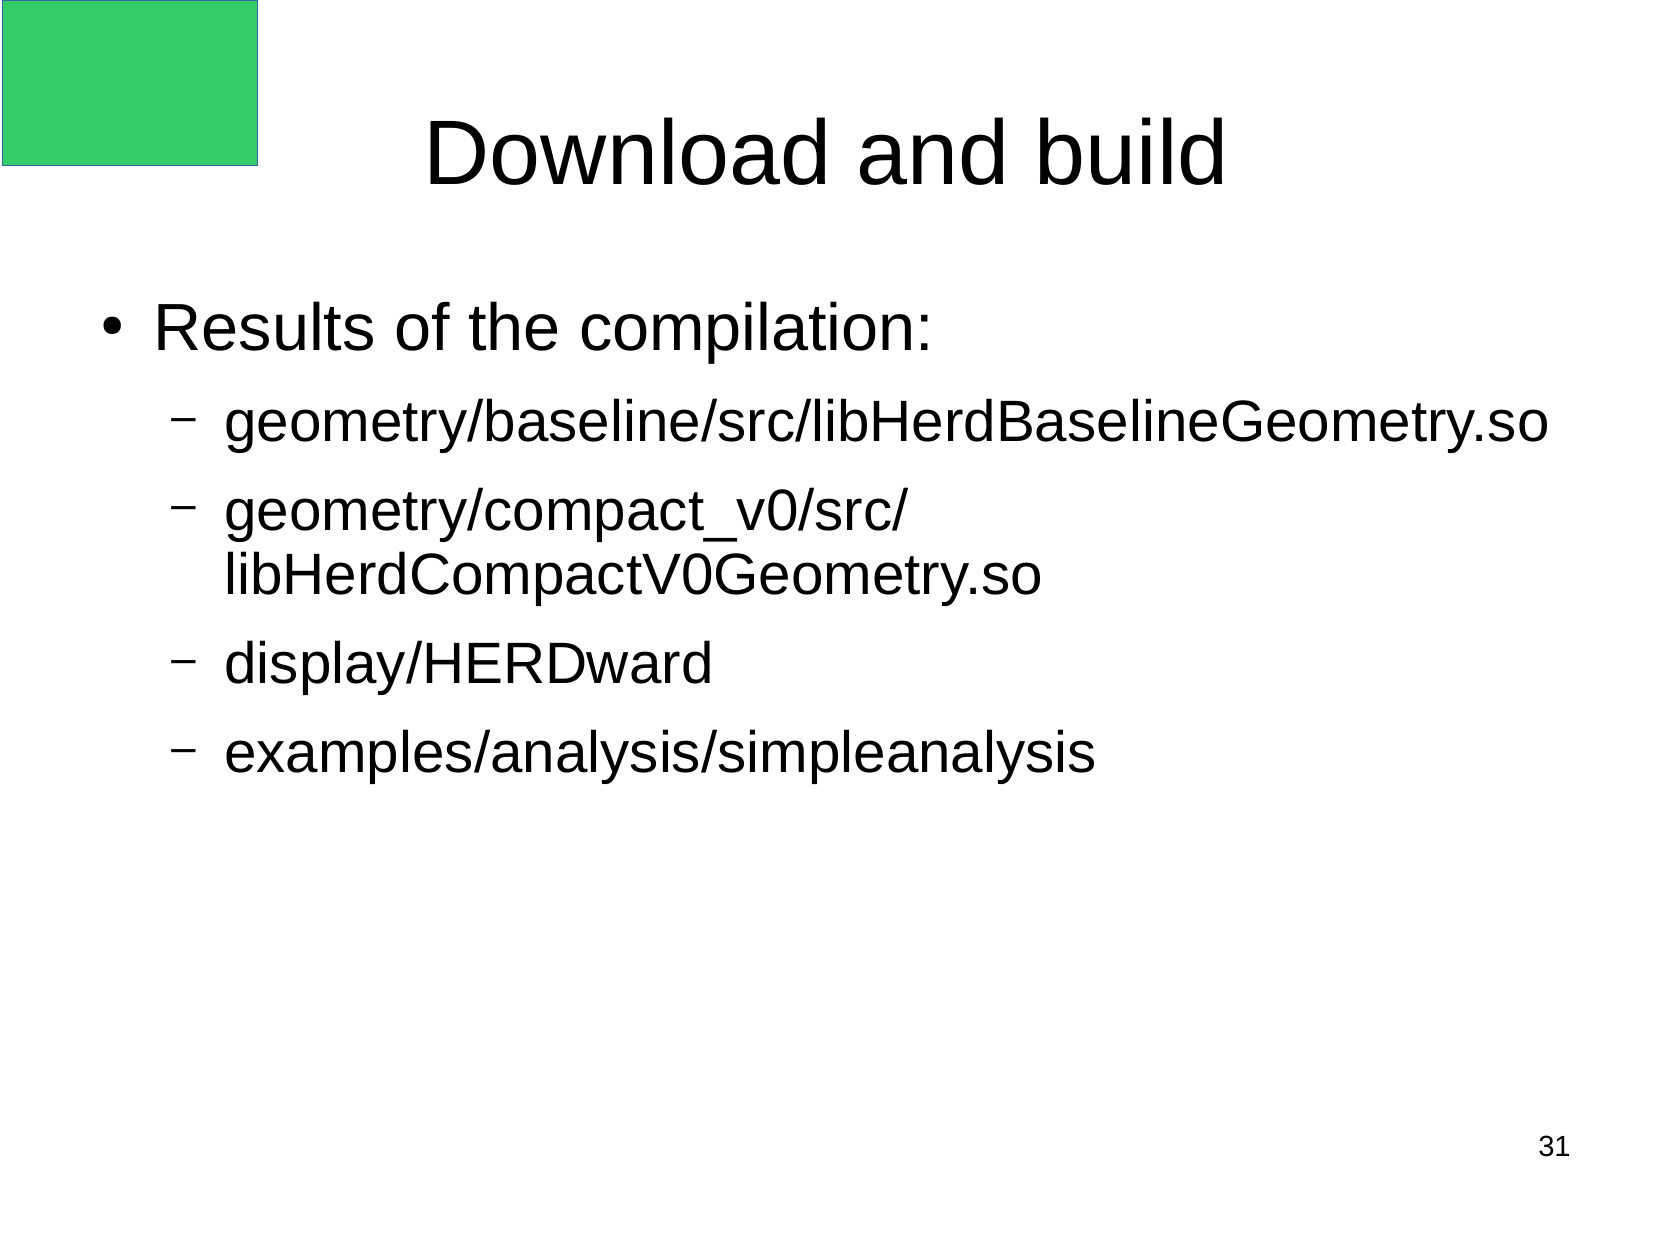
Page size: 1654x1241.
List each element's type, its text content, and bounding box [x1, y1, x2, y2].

title Download and build [82, 49, 1571, 257]
text_box [2, 0, 258, 166]
list Results of the compilation: geometry/baseline/src/libHerdBaselineGeometry.so geometry/compact_v0/src/libHerdCompactV0Geometry.so display/HERDward examples/analysis/simpleanalysis [82, 290, 1571, 1126]
